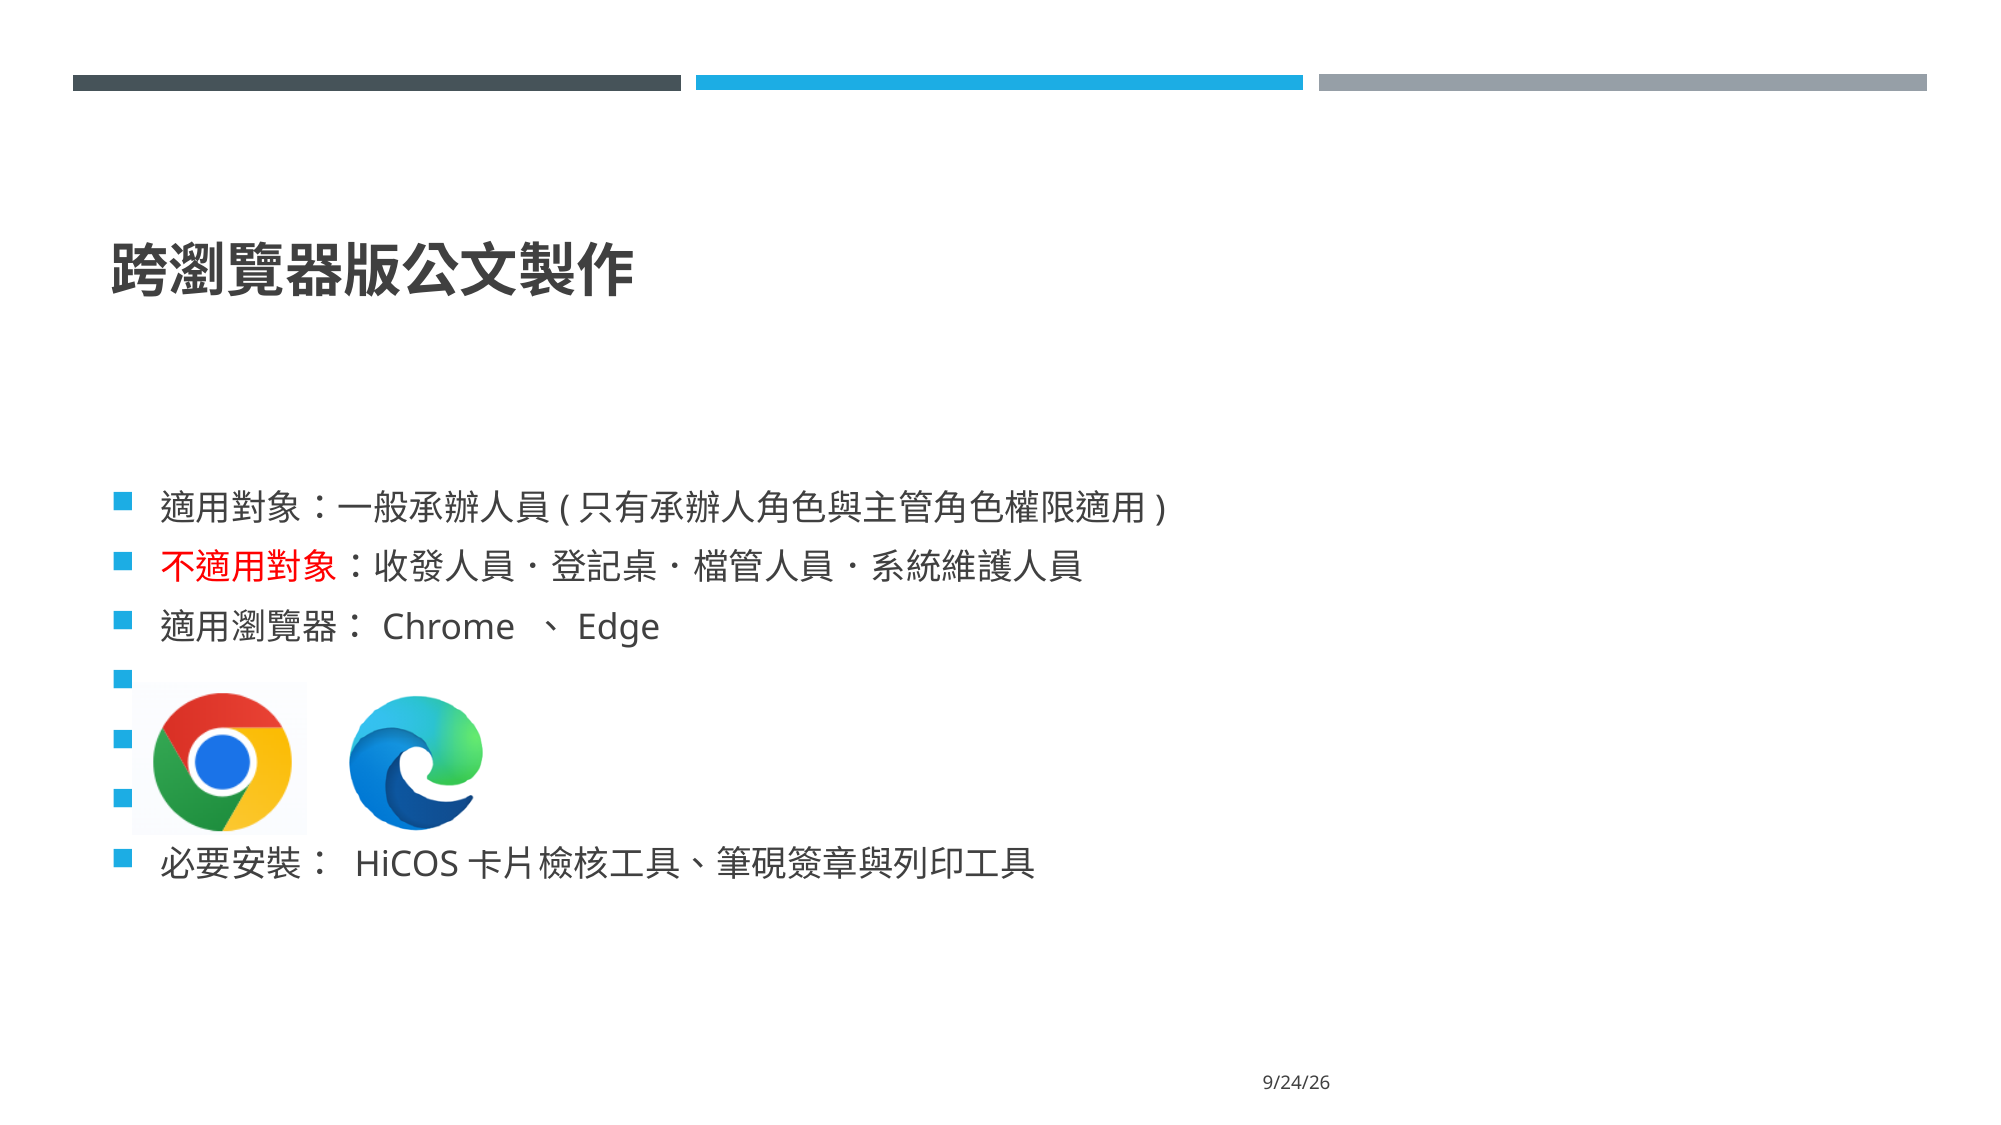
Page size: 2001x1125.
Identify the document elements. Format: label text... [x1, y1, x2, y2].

text_box 3/13/23 [1247, 1053, 1715, 1114]
picture [132, 682, 307, 835]
title 跨瀏覽器版公文製作 [95, 115, 1905, 311]
picture [333, 682, 507, 850]
list 適用對象：一般承辦人員(只有承辦人角色與主管角色權限適用) 不適用對象：收發人員．登記桌．檔管人員．系統維護人員 適用瀏覽器：Chrome 、Edge 必要安裝： HiCOS卡片檢核工具、筆硯簽章與列印工具 [95, 383, 1905, 981]
